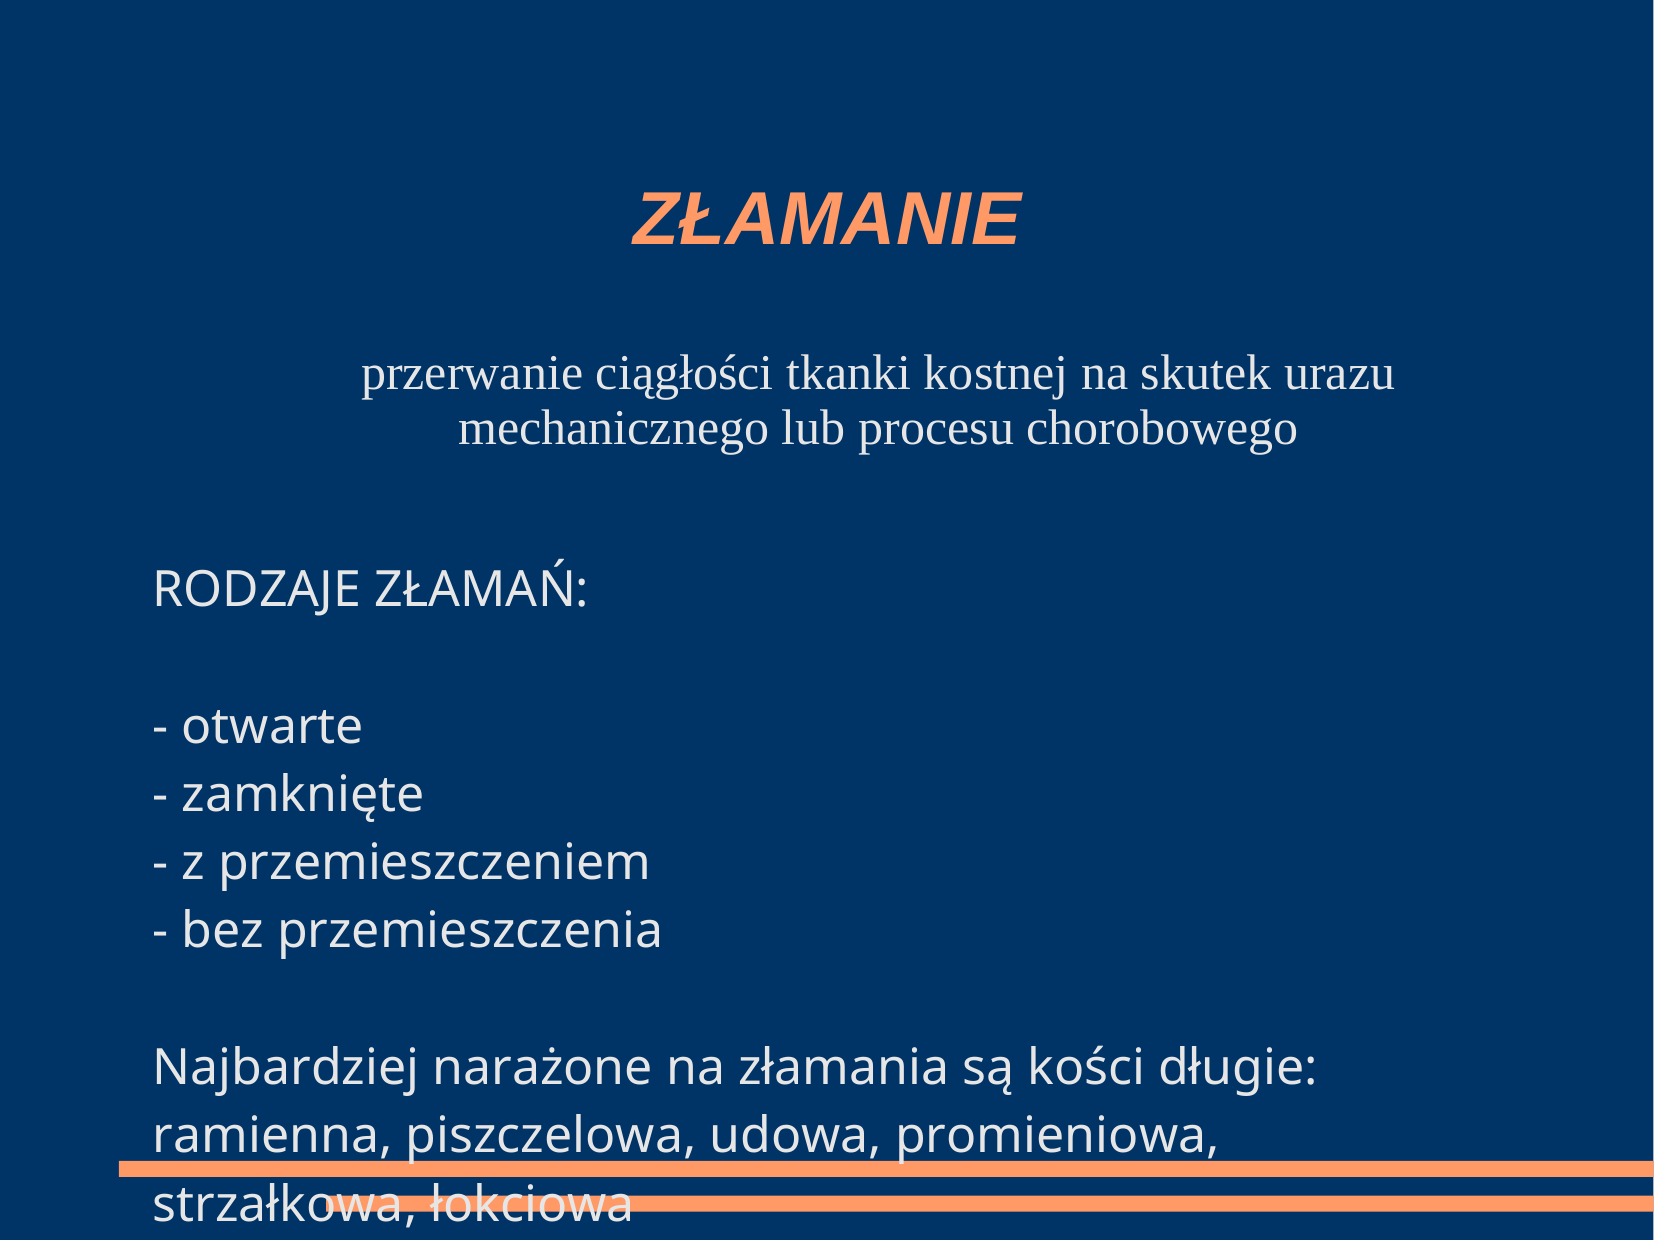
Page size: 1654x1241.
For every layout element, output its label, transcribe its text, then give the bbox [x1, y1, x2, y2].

list przerwanie ciągłości tkanki kostnej na skutek urazu mechanicznego lub procesu chorobowego RODZAJE ZŁAMAŃ: - otwarte - zamknięte - z przemieszczeniem - bez przemieszczenia Najbardziej narażone na złamania są kości długie: ramienna, piszczelowa, udowa, promieniowa, strzałkowa, łokciowa [152, 344, 1534, 1128]
title ZŁAMANIE [121, 114, 1534, 322]
